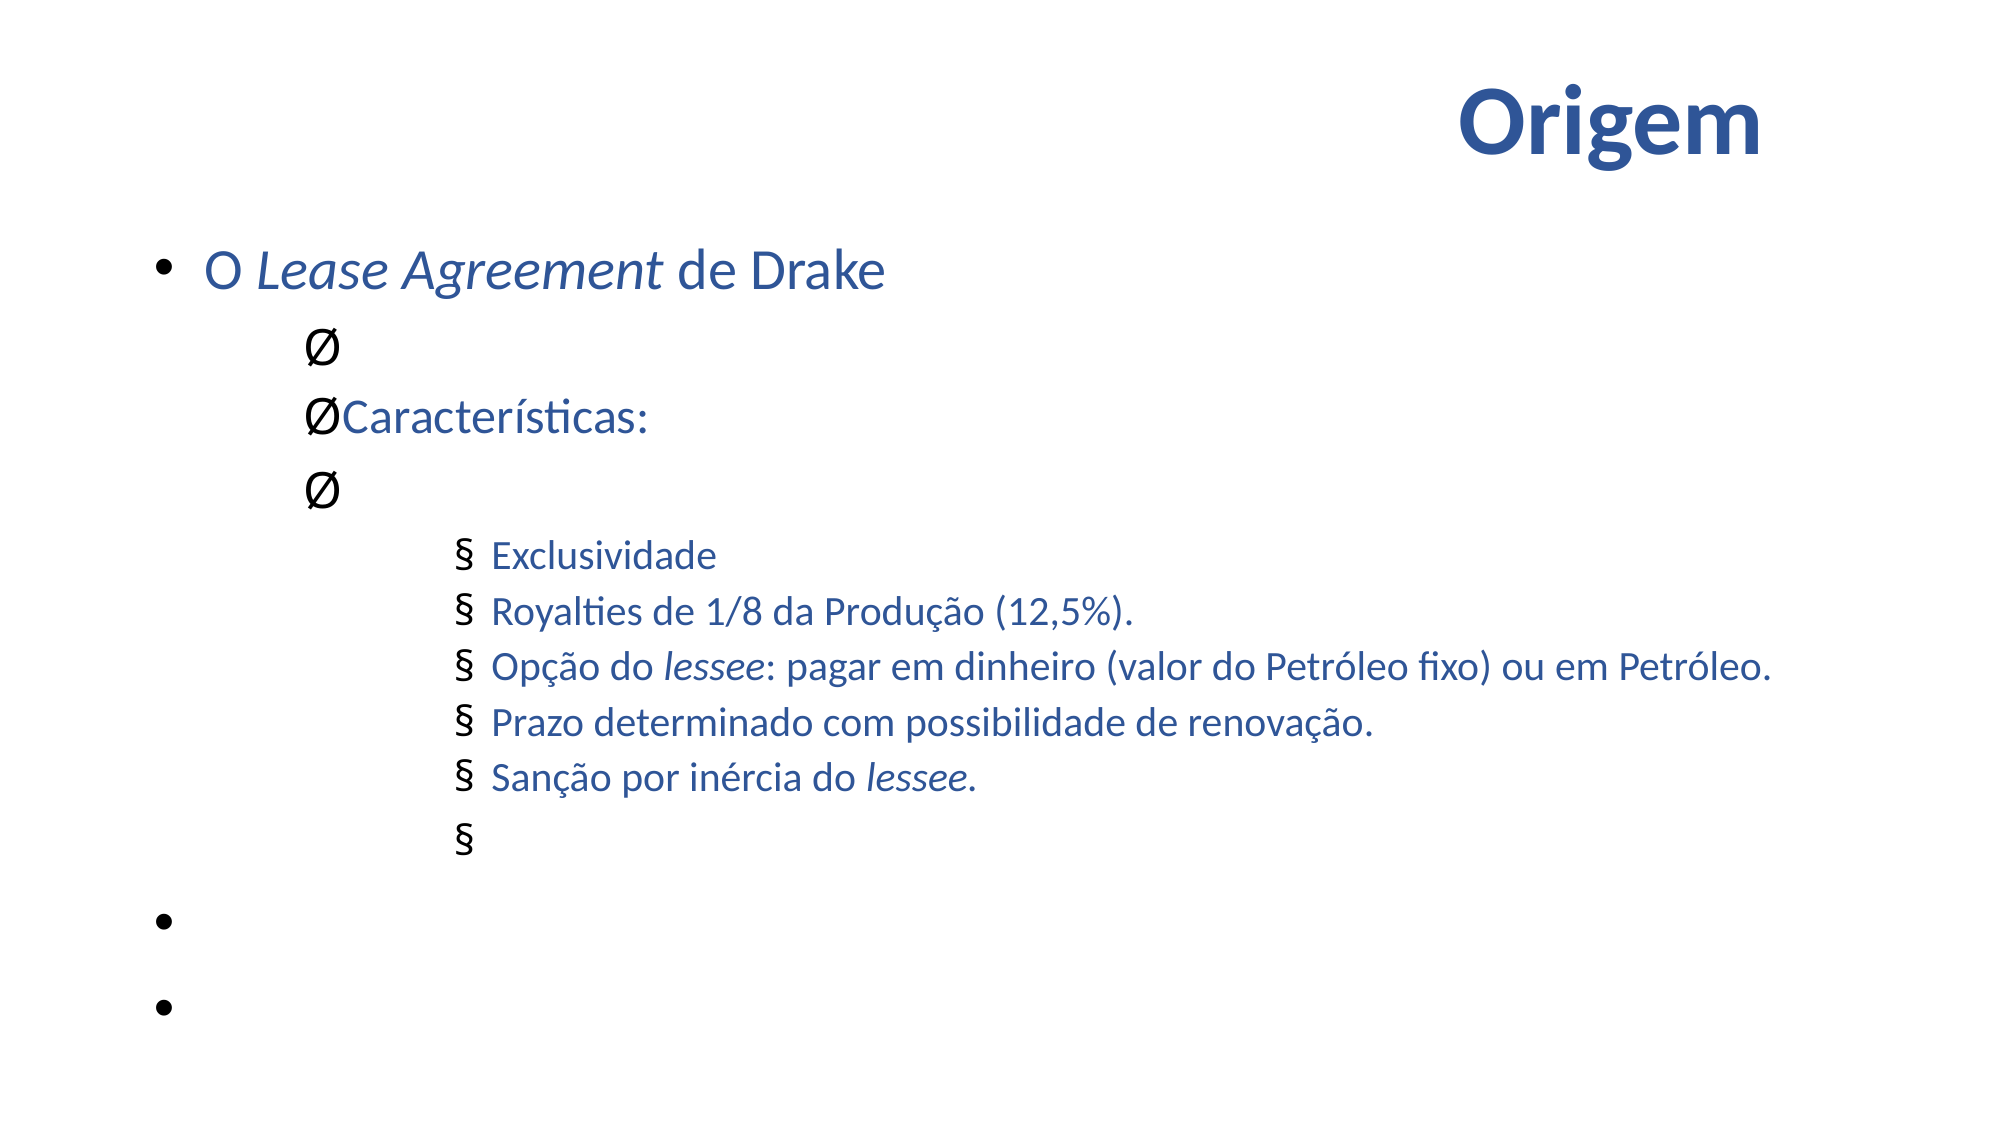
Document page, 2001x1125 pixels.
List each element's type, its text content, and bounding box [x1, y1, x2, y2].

text_box Origem [1307, 47, 1916, 184]
list O Lease Agreement de Drake Características: Exclusividade Royalties de 1/8 da Produção (12,5%). Opção do lessee: pagar em dinheiro (valor do Petróleo fixo) ou em Petróleo. Prazo determinado com possibilidade de renovação. Sanção por inércia do lessee. [138, 231, 1864, 1059]
